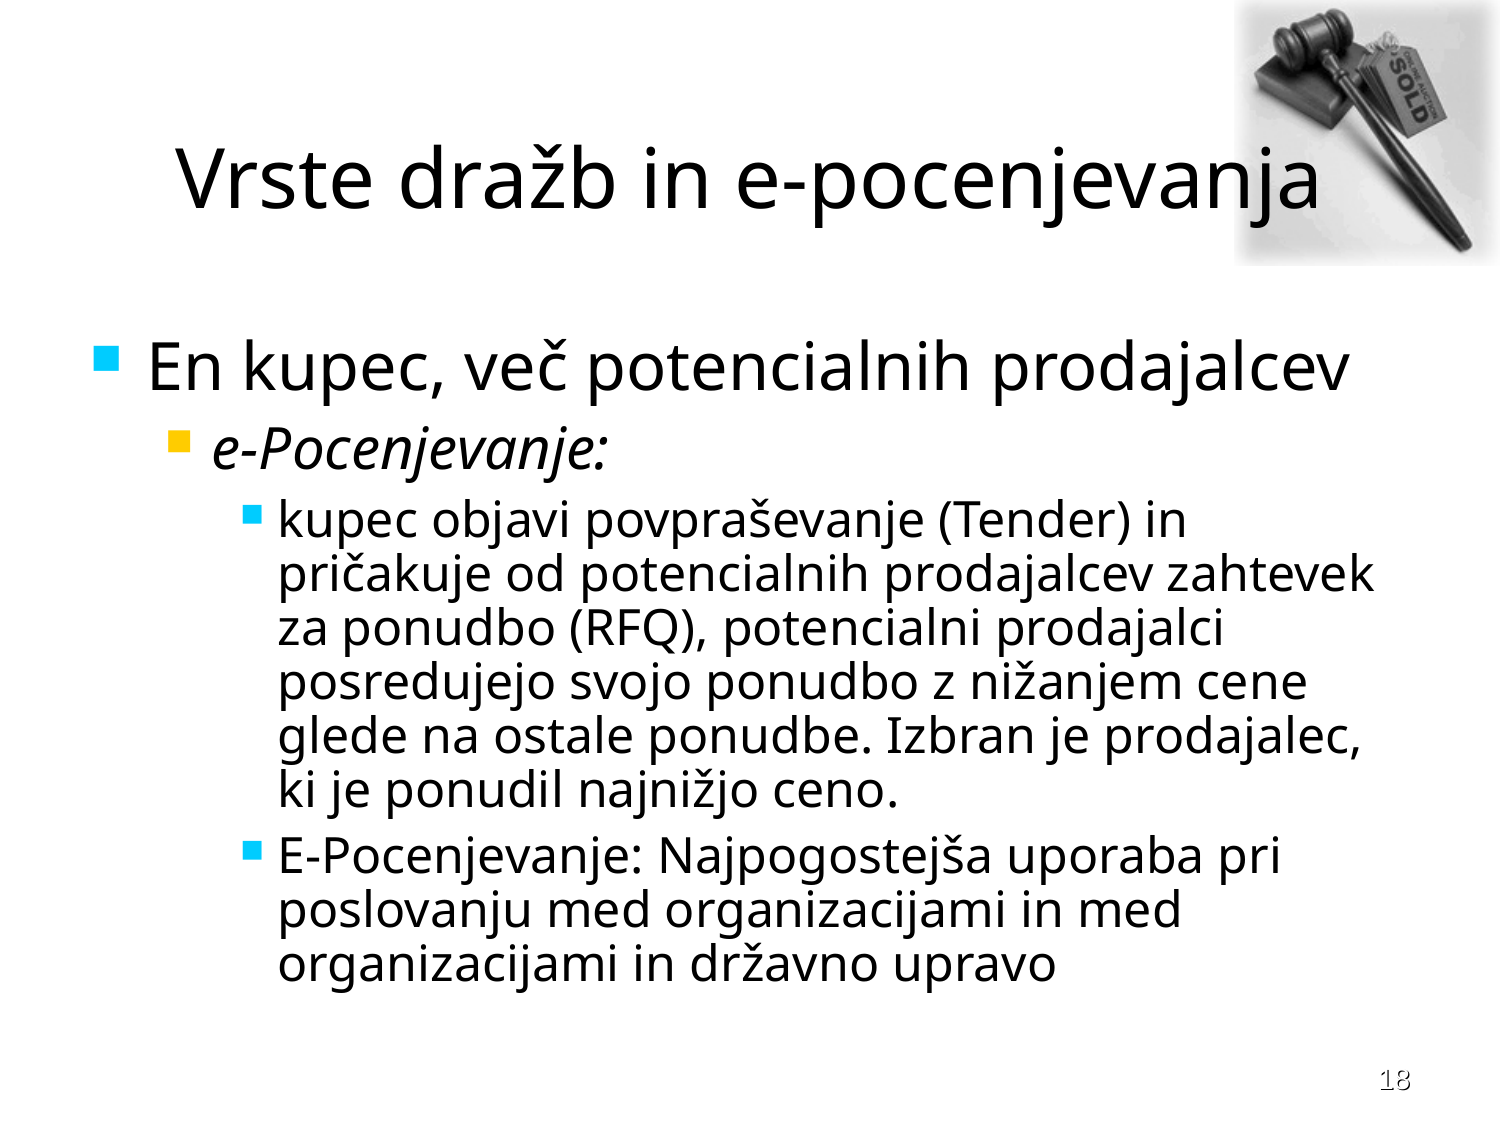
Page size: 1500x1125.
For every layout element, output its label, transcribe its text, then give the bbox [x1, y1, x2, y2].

title Vrste dražb in e-pocenjevanja [75, 62, 1426, 288]
picture [1234, 0, 1500, 266]
list En kupec, več potencialnih prodajalcev e-Pocenjevanje: kupec objavi povpraševanje (Tender) in pričakuje od potencialnih prodajalcev zahtevek za ponudbo (RFQ), potencialni prodajalci posredujejo svojo ponudbo z nižanjem cene glede na ostale ponudbe. Izbran je prodajalec, ki je ponudil najnižjo ceno. E-Pocenjevanje: Najpogostejša uporaba pri poslovanju med organizacijami in med organizacijami in državno upravo [75, 324, 1426, 1001]
text_box <number> [1074, 1024, 1426, 1103]
